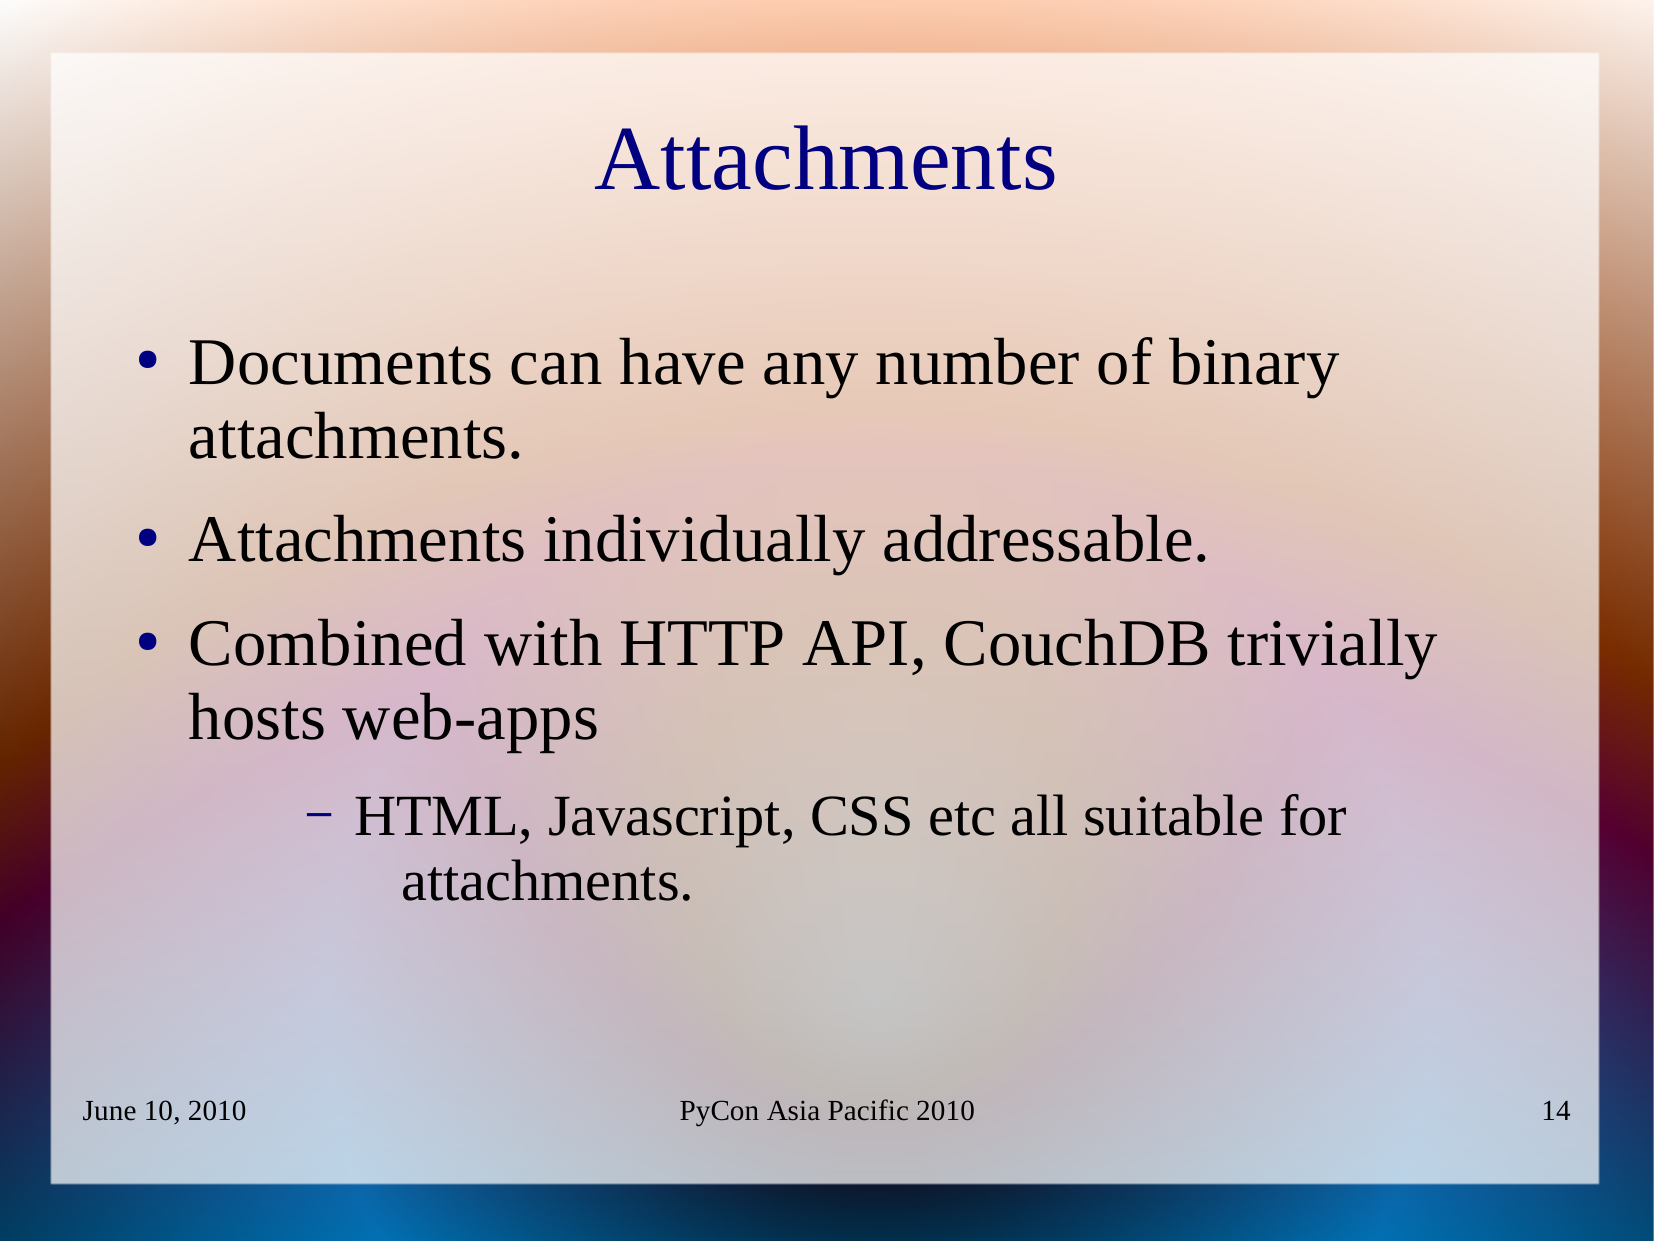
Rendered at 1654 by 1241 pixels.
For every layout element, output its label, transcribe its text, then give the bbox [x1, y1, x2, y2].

picture [0, 0, 1654, 1241]
list Documents can have any number of binary attachments. Attachments individually addressable. Combined with HTTP API, CouchDB trivially hosts web-apps HTML, Javascript, CSS etc all suitable for attachments. [118, 324, 1571, 1004]
title Attachments [82, 55, 1571, 263]
